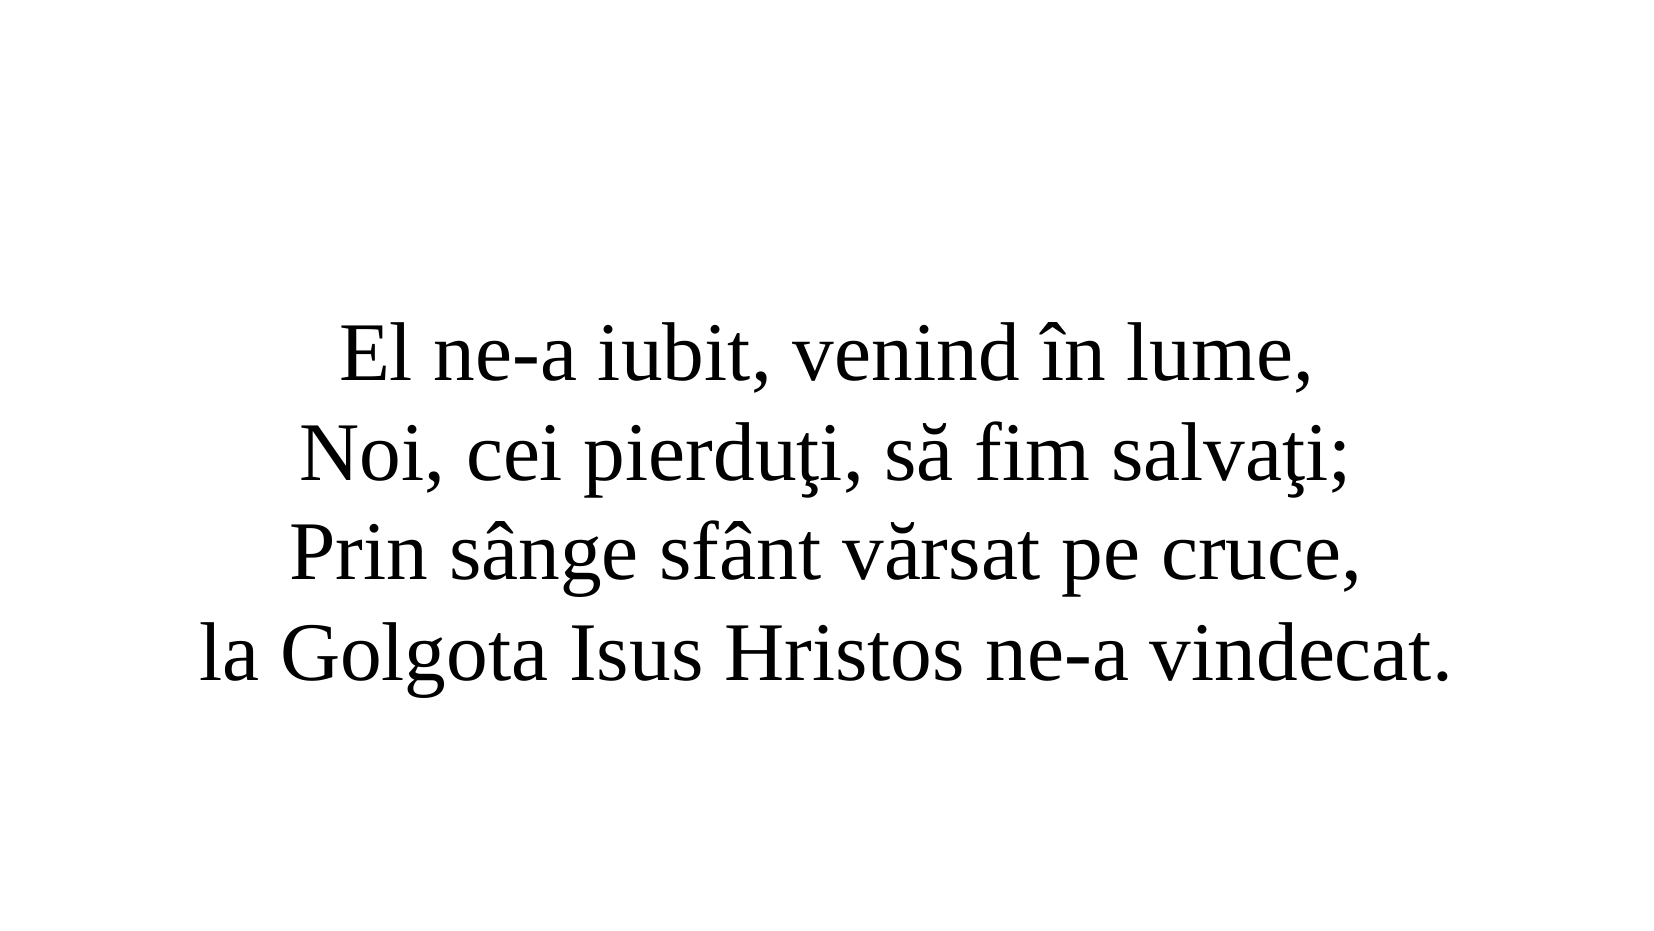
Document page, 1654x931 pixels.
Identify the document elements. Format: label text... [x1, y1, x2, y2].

subtitle El ne-a iubit, venind în lume, Noi, cei pierduţi, să fim salvaţi; Prin sânge sfânt vărsat pe cruce, la Golgota Isus Hristos ne-a vindecat. [0, 289, 1654, 651]
